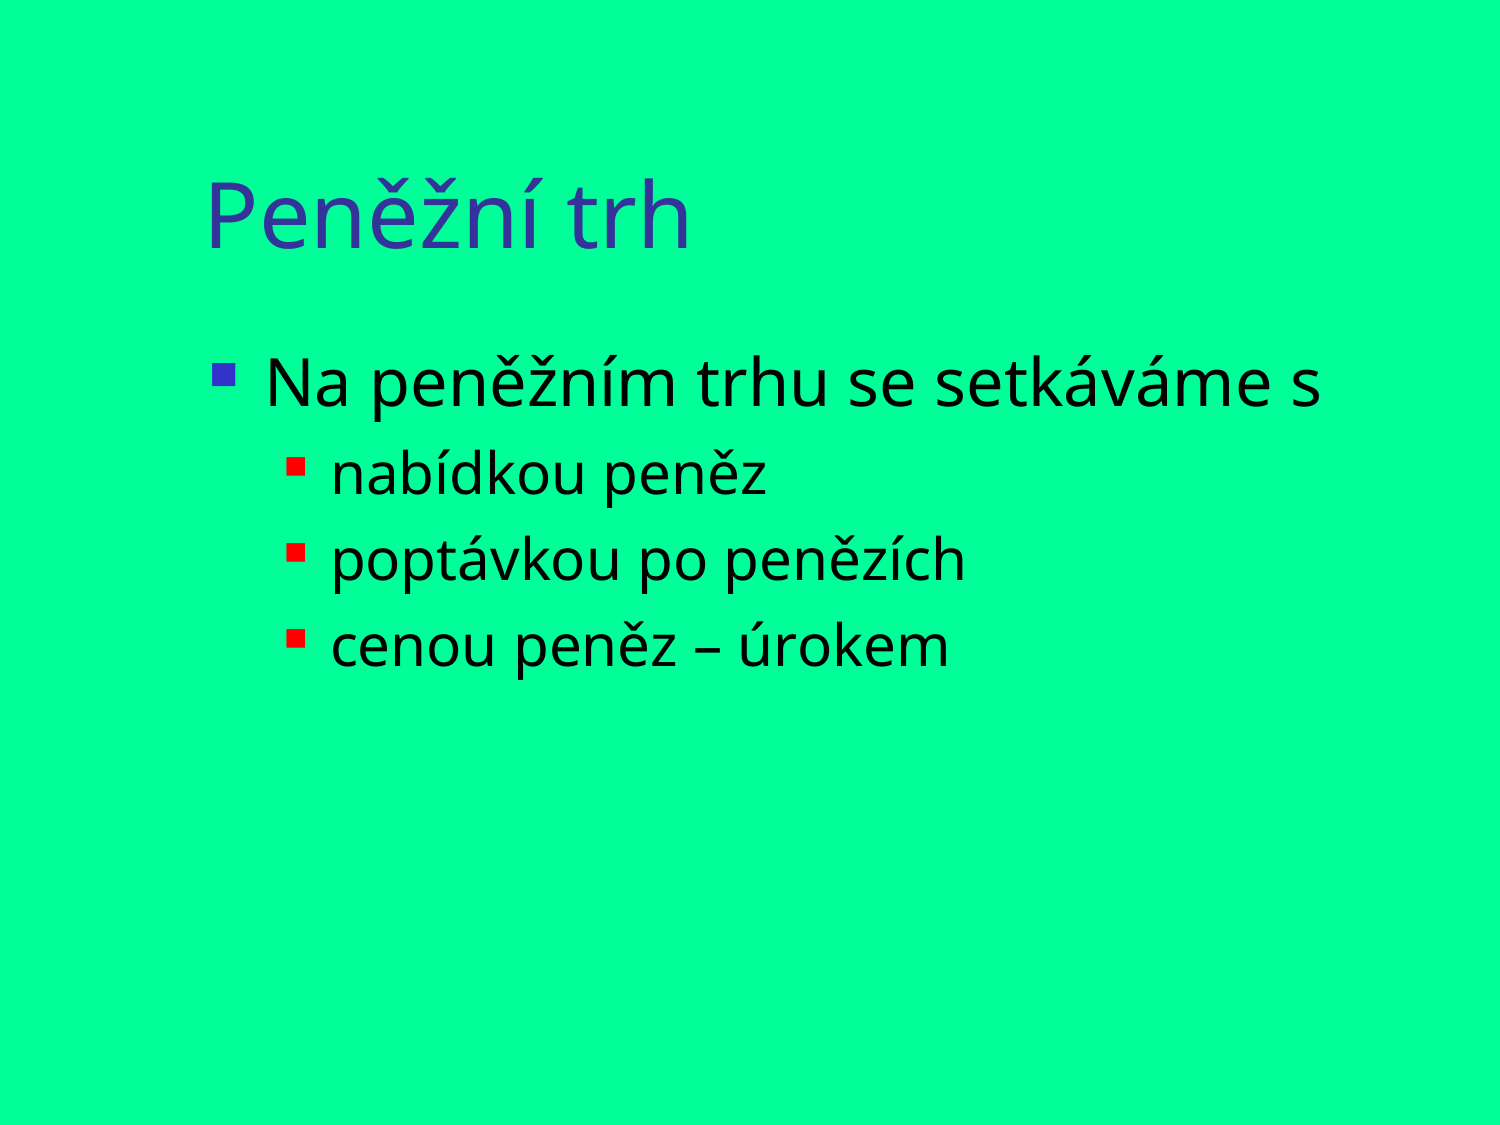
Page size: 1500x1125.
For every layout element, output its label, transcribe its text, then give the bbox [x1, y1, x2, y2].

list Na peněžním trhu se setkáváme s nabídkou peněz poptávkou po penězích cenou peněz – úrokem [193, 331, 1469, 1032]
title Peněžní trh [188, 35, 1467, 276]
